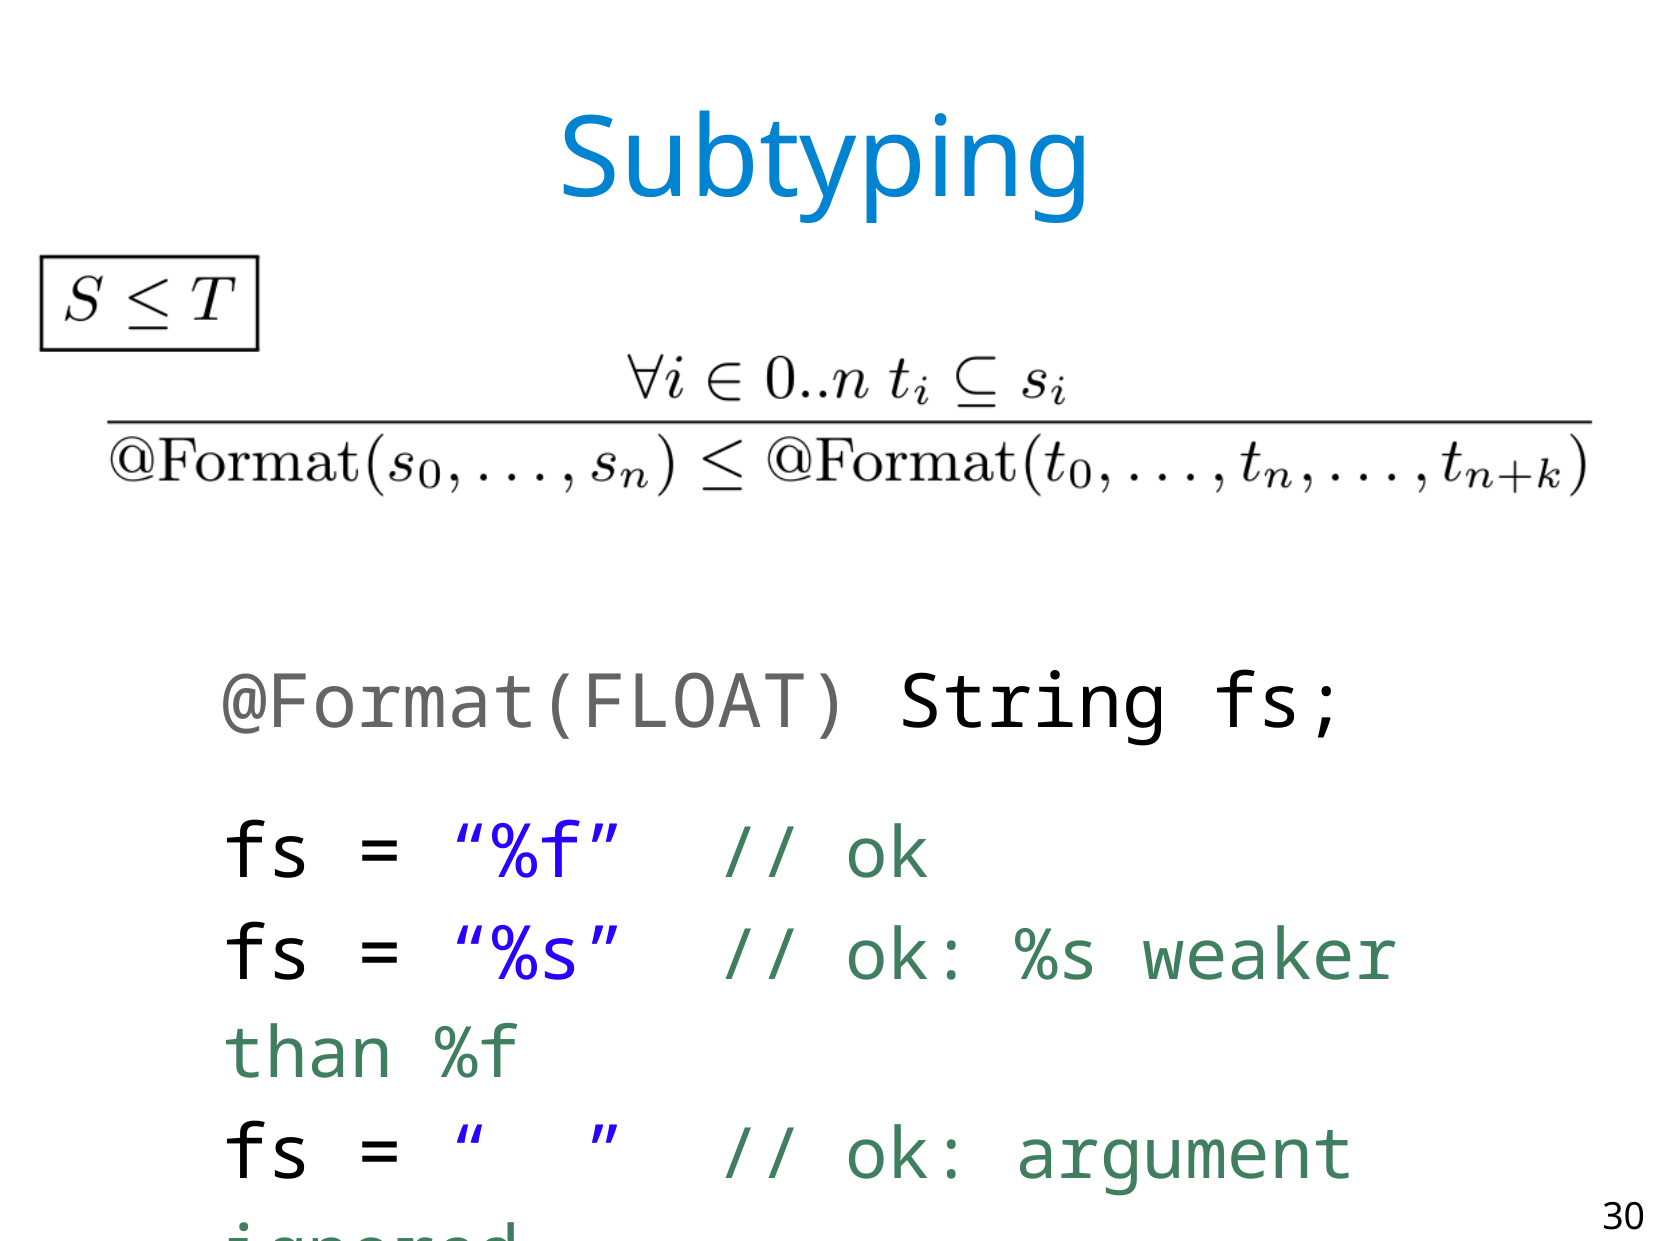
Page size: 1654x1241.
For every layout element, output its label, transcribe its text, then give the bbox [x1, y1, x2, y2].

title Subtyping [82, 49, 1571, 226]
text_box @Format(FLOAT) String fs; printf(fs, 3.14); [180, 639, 1546, 1188]
picture [0, 226, 1654, 534]
text_box fs = “%f” // ok fs = “%s” // ok: %s weaker than %f fs = “ ” // ok: argument ignored [180, 789, 1516, 1105]
